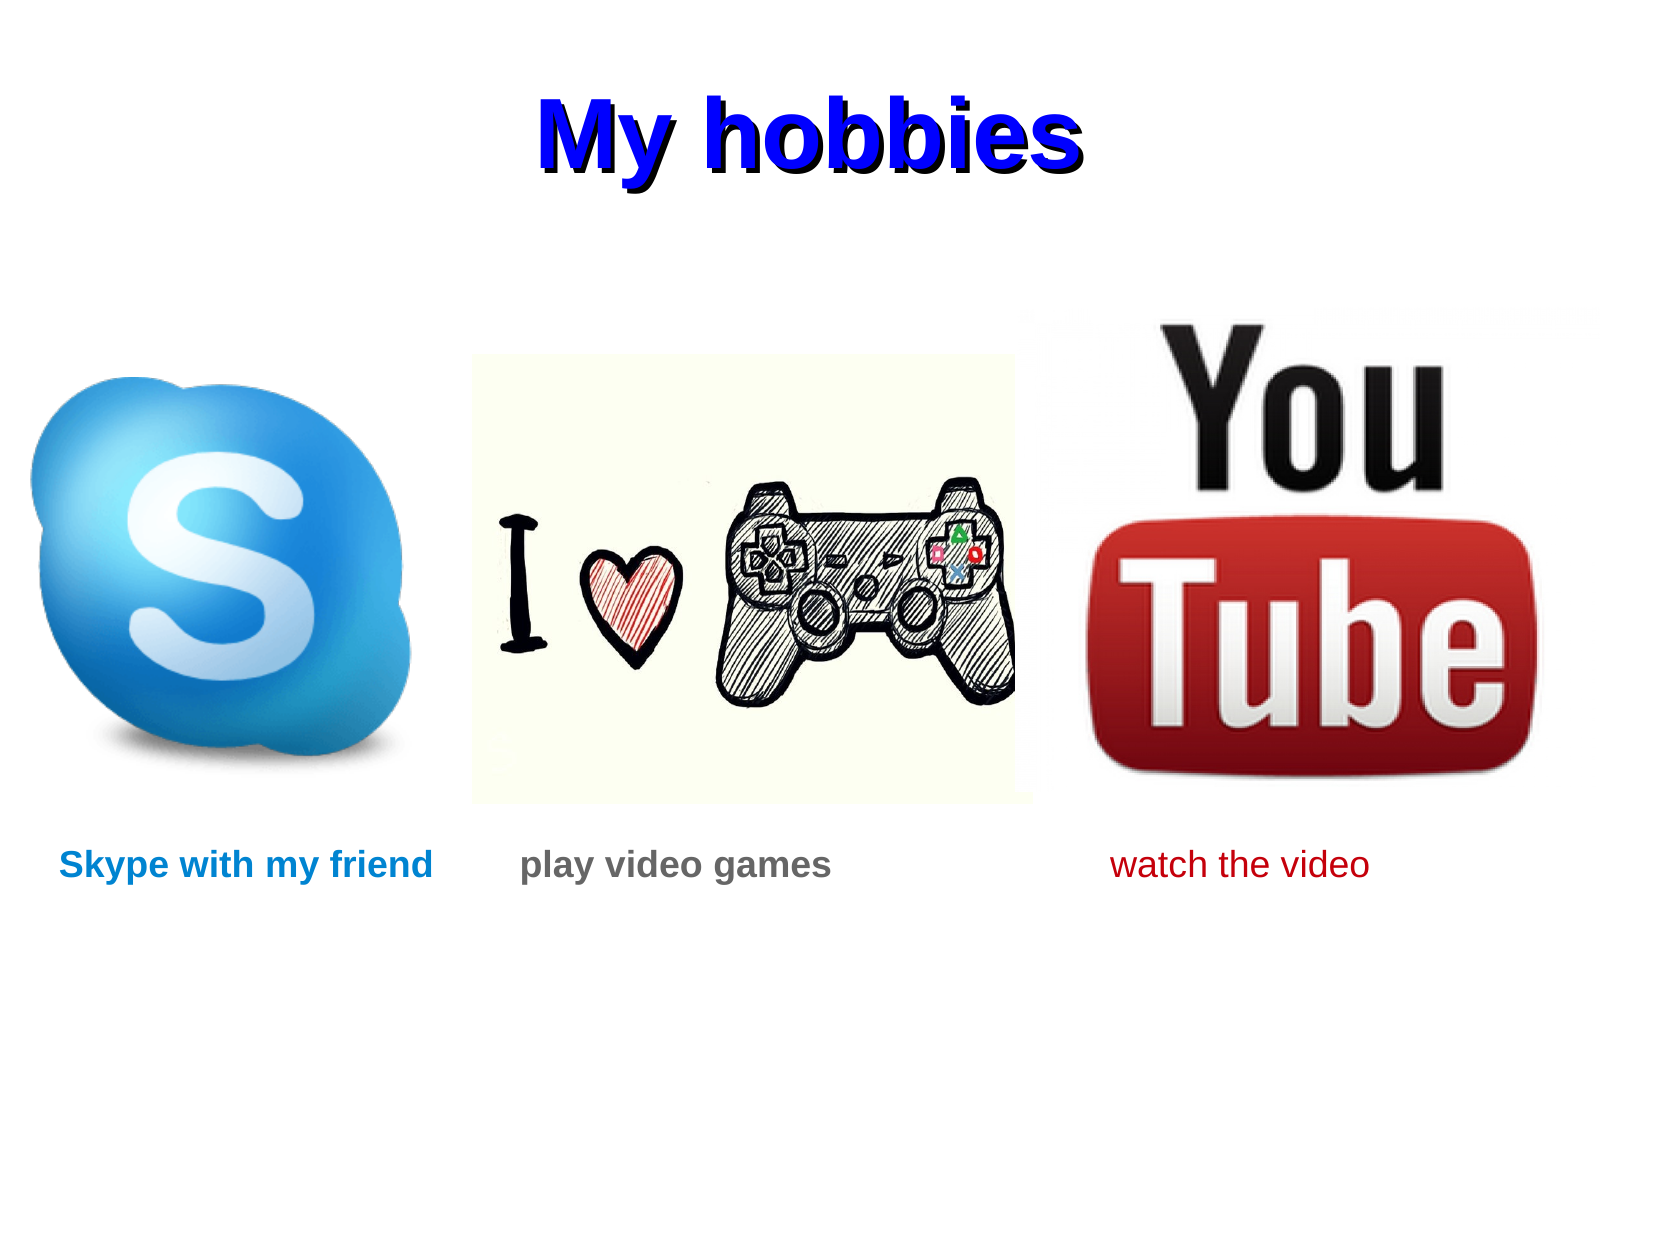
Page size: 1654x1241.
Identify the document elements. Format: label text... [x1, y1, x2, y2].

text_box watch the video [1074, 814, 1583, 914]
picture [472, 307, 1600, 805]
text_box Skype with my friend [23, 814, 497, 915]
text_box play video games [484, 815, 1111, 957]
text_box My hobbies [519, 70, 1146, 198]
picture [23, 377, 424, 778]
